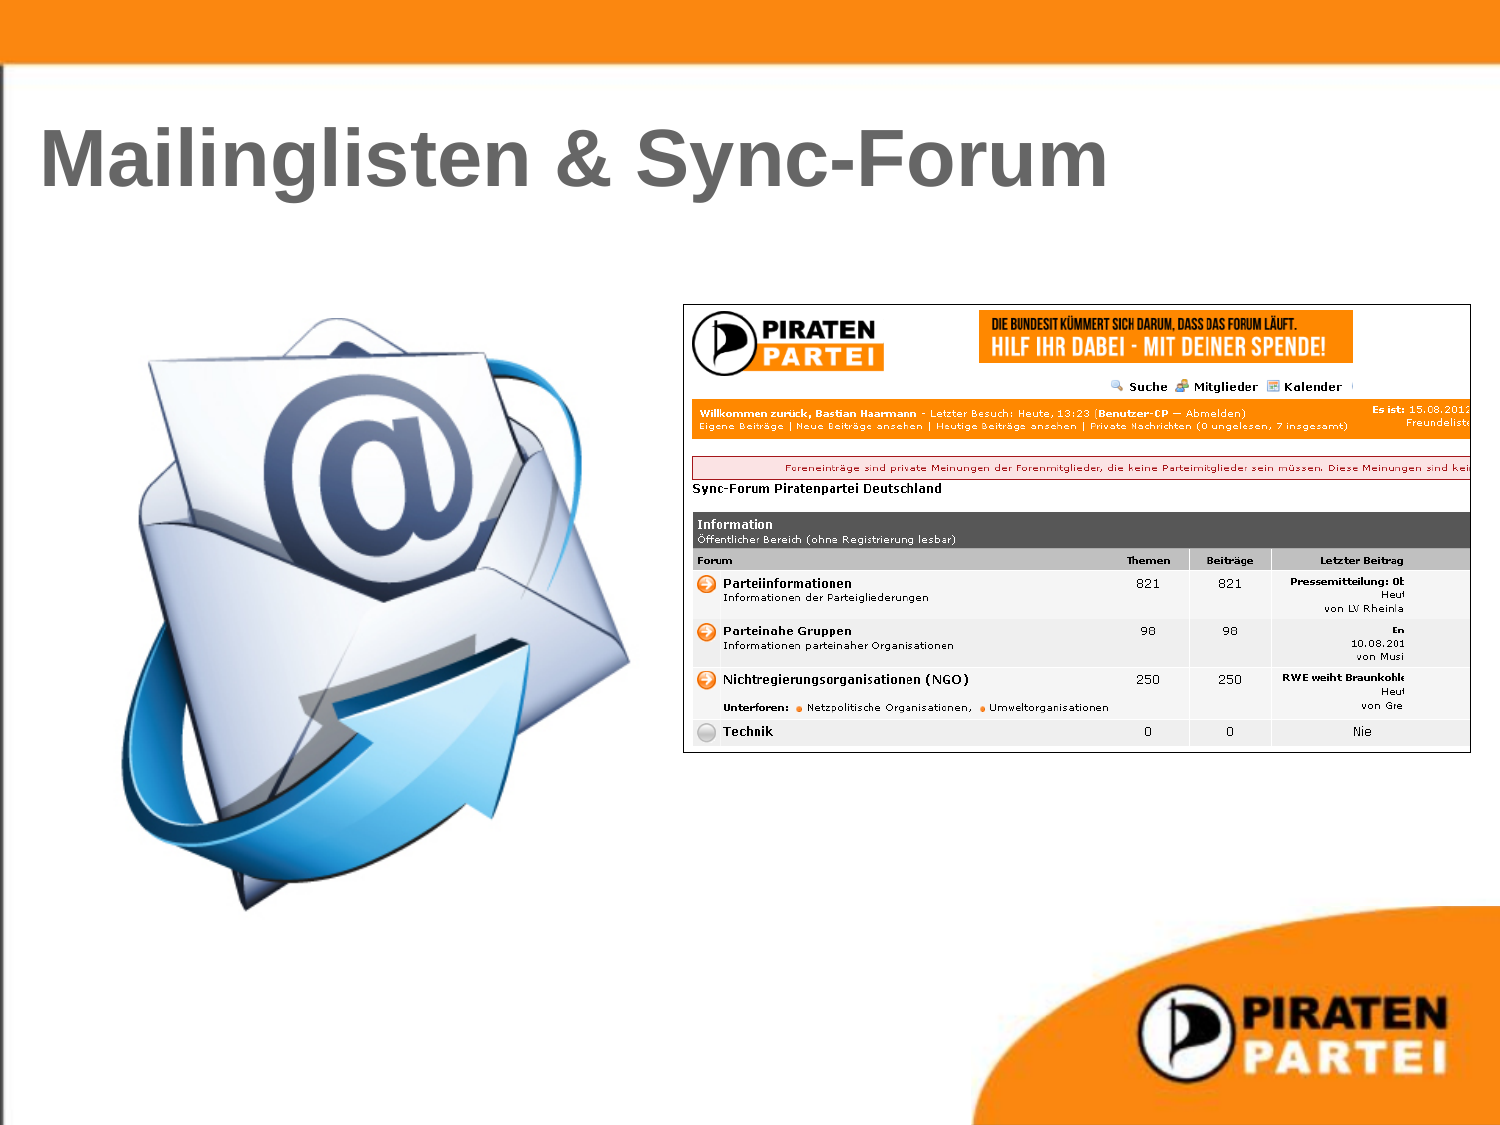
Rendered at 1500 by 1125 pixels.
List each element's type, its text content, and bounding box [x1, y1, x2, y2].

picture [89, 318, 646, 924]
picture [971, 906, 1500, 1125]
title Mailinglisten & Sync-Forum [24, 97, 1375, 212]
picture [683, 304, 1470, 753]
